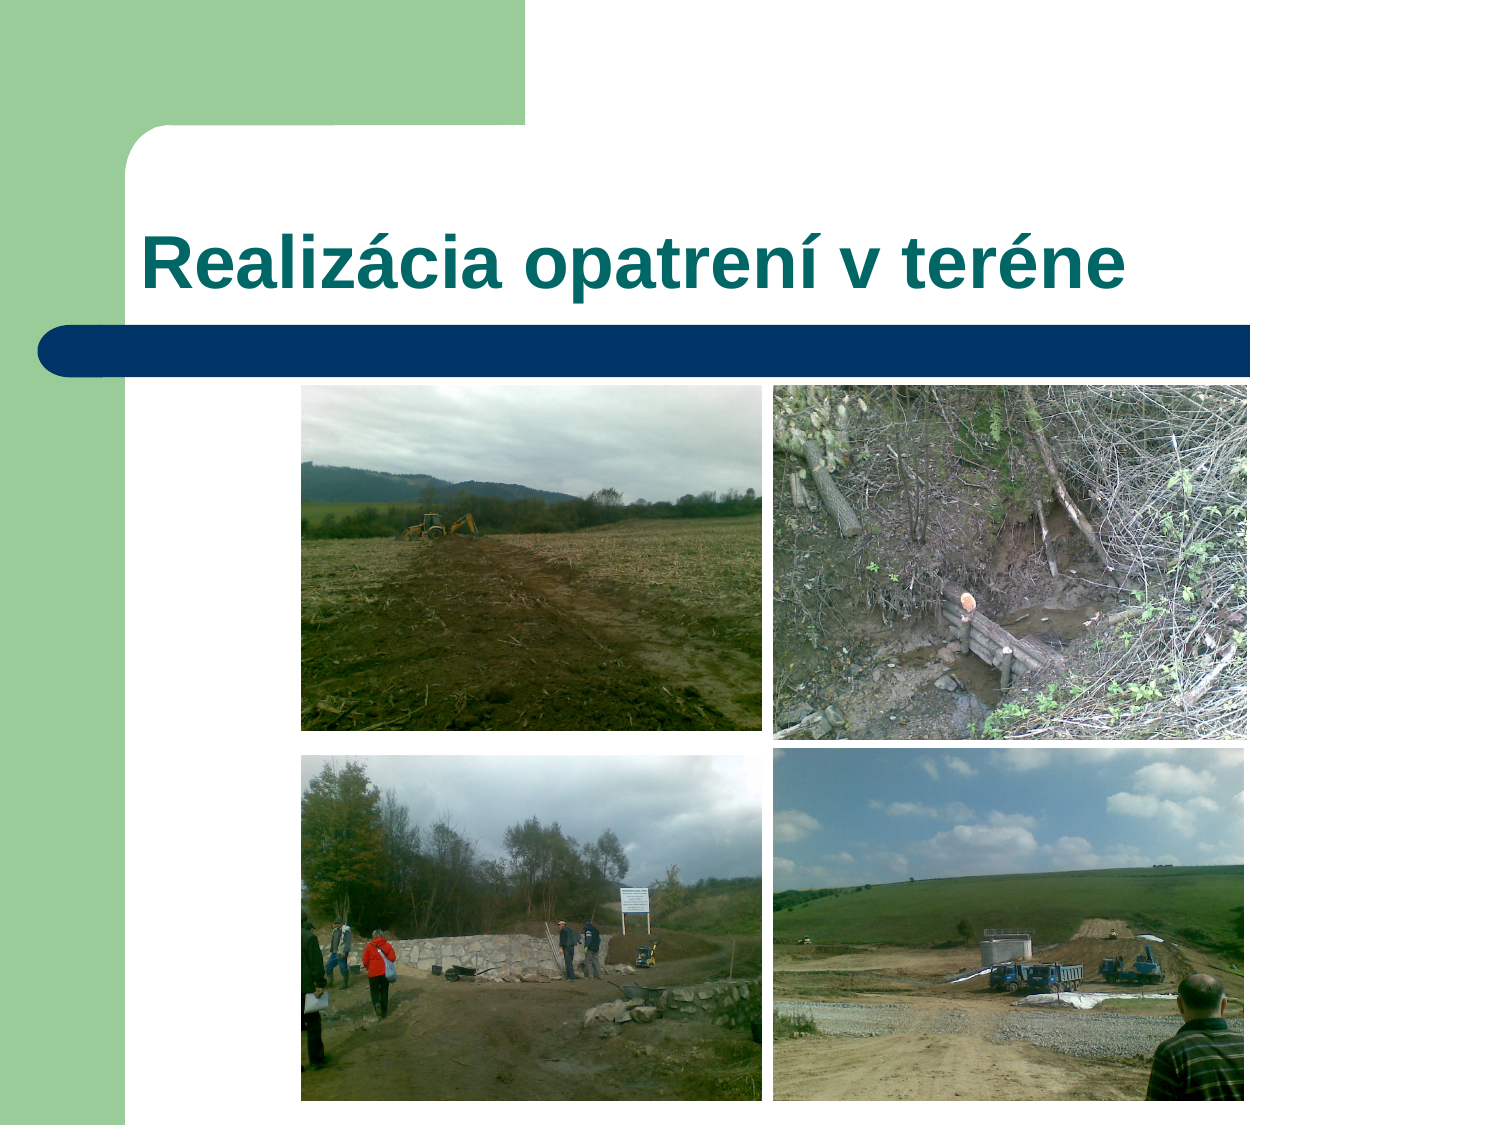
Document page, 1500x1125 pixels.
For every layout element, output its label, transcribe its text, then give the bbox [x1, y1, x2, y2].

title Realizácia opatrení v teréne [125, 125, 1426, 313]
picture [773, 748, 1244, 1101]
picture [773, 385, 1247, 740]
picture [301, 385, 762, 731]
picture [301, 755, 762, 1101]
